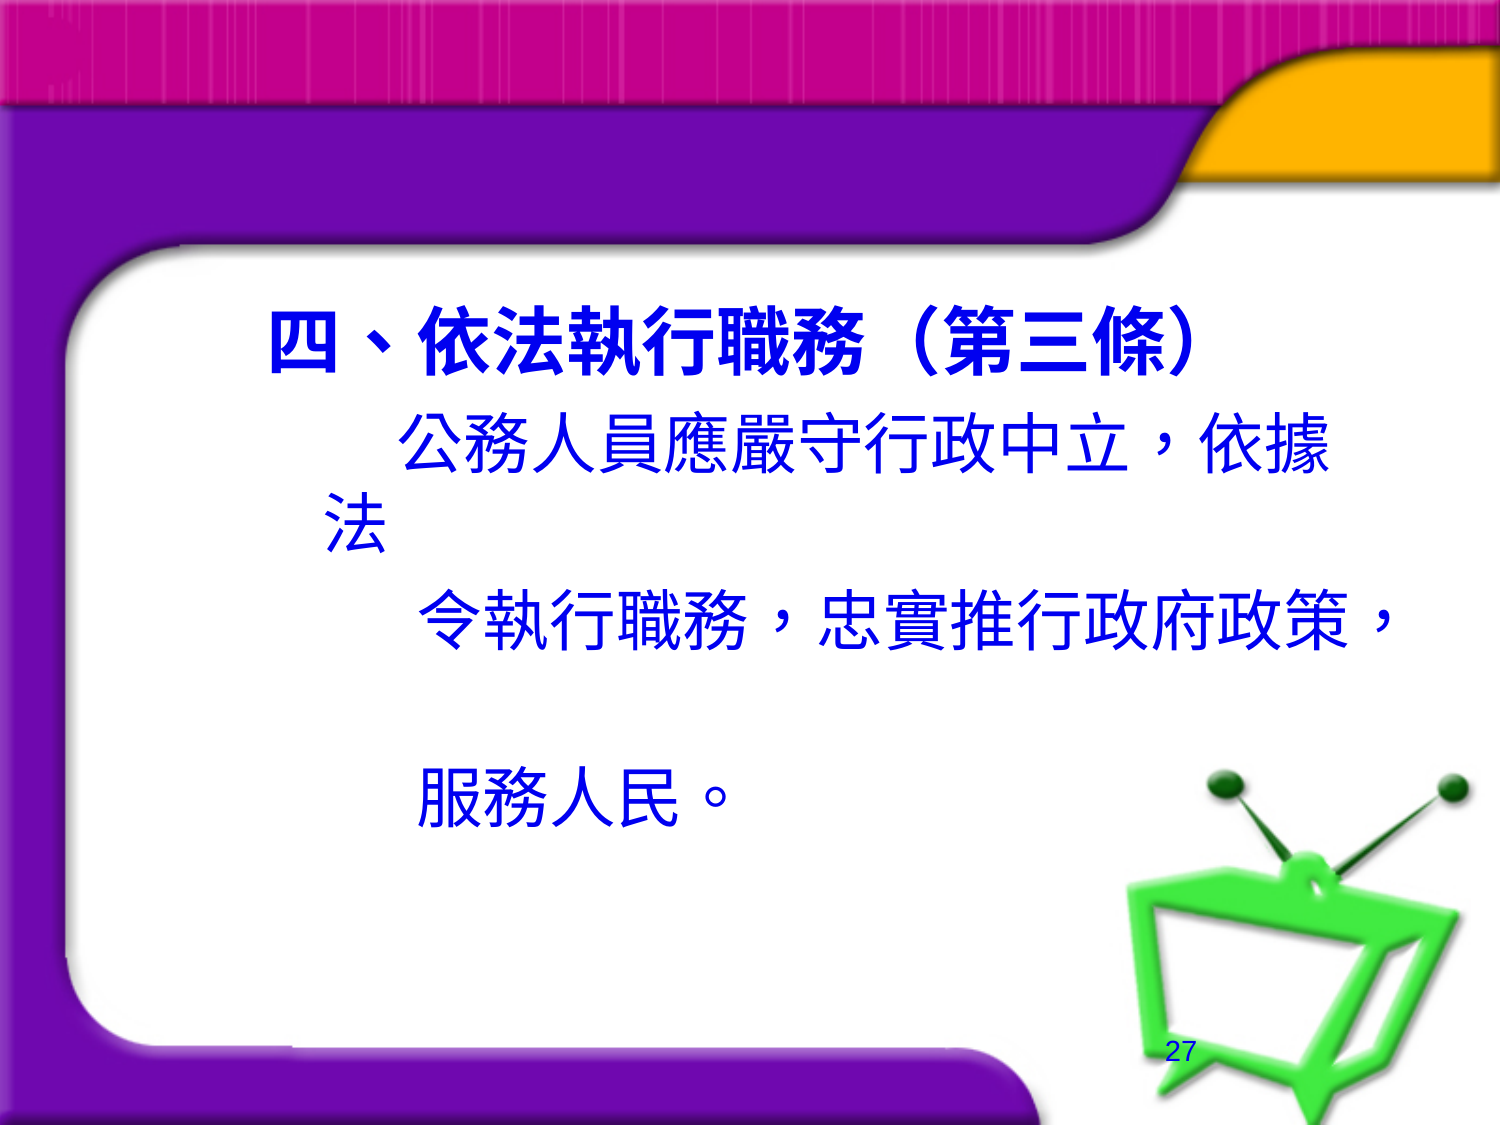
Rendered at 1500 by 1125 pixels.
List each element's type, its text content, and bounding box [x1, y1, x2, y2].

list 四、依法執行職務（第三條） 公務人員應嚴守行政中立，依據法 令執行職務，忠實推行政府政策， 服務人民。 [194, 287, 1400, 976]
text_box [1149, 1025, 1463, 1101]
